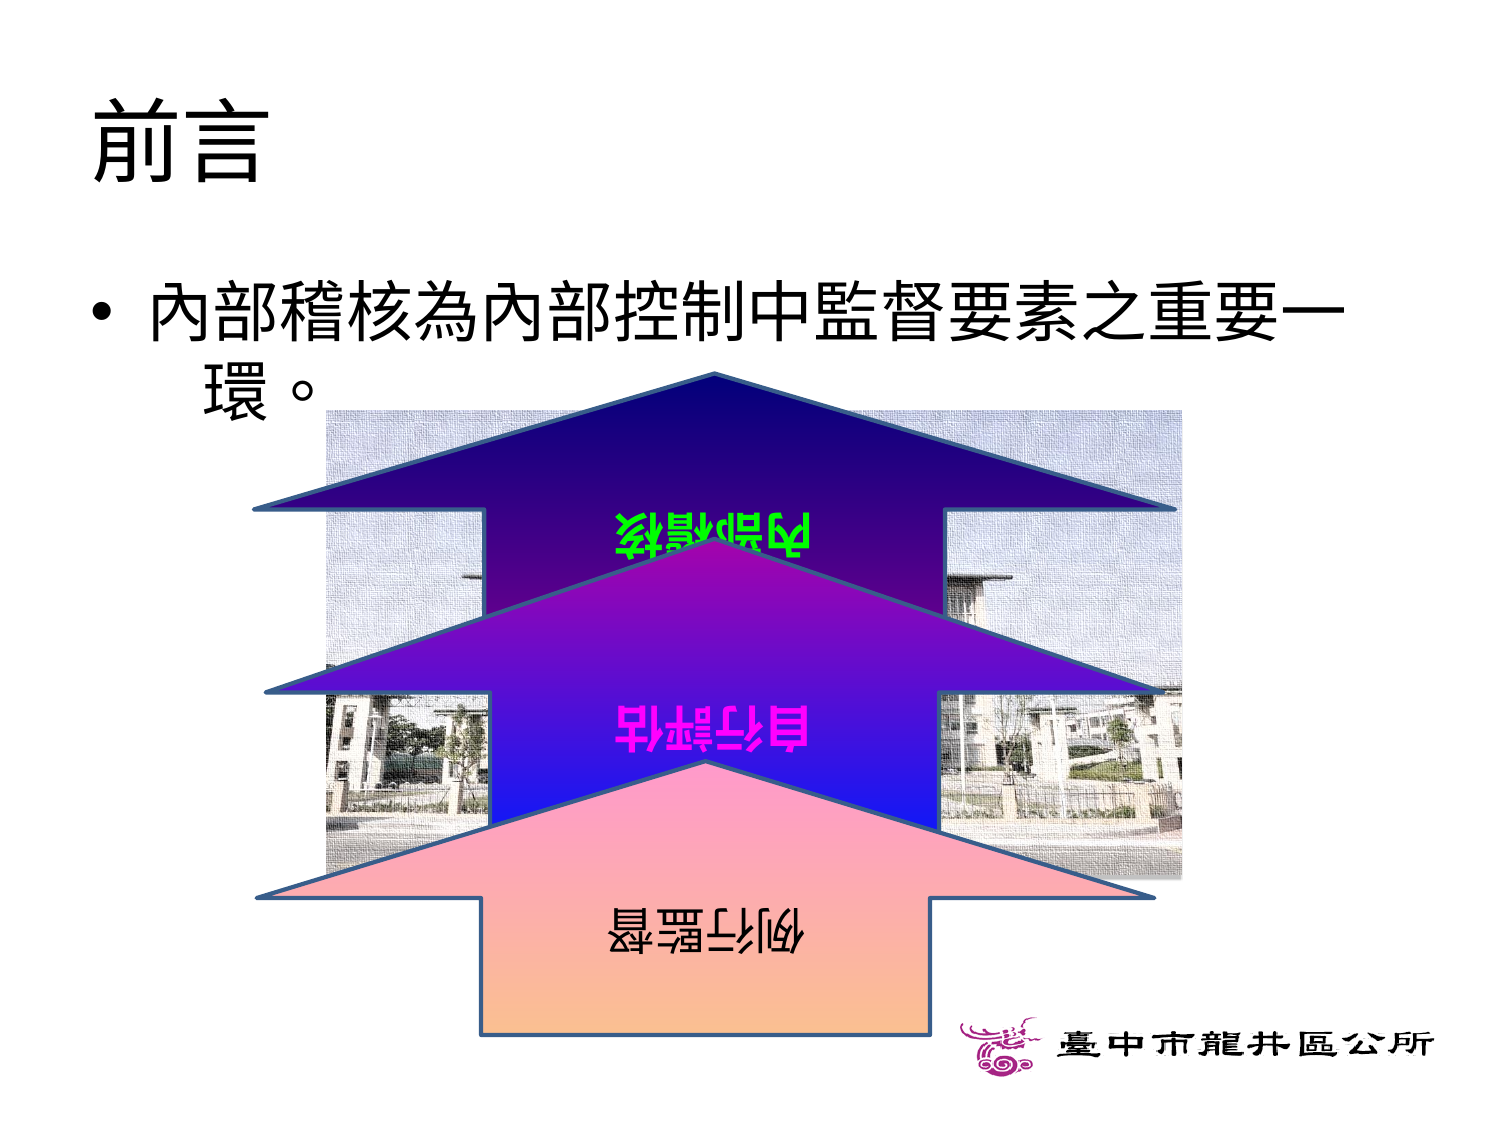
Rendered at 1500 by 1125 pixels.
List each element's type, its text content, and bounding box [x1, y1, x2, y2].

text_box 自行評估 [265, 538, 1164, 832]
text_box 例行監督 [256, 761, 1155, 1036]
list 內部稽核為內部控制中監督要素之重要一環。 [75, 262, 1426, 1005]
title 前言 [75, 45, 1426, 233]
text_box 內部稽核 [253, 373, 1176, 617]
